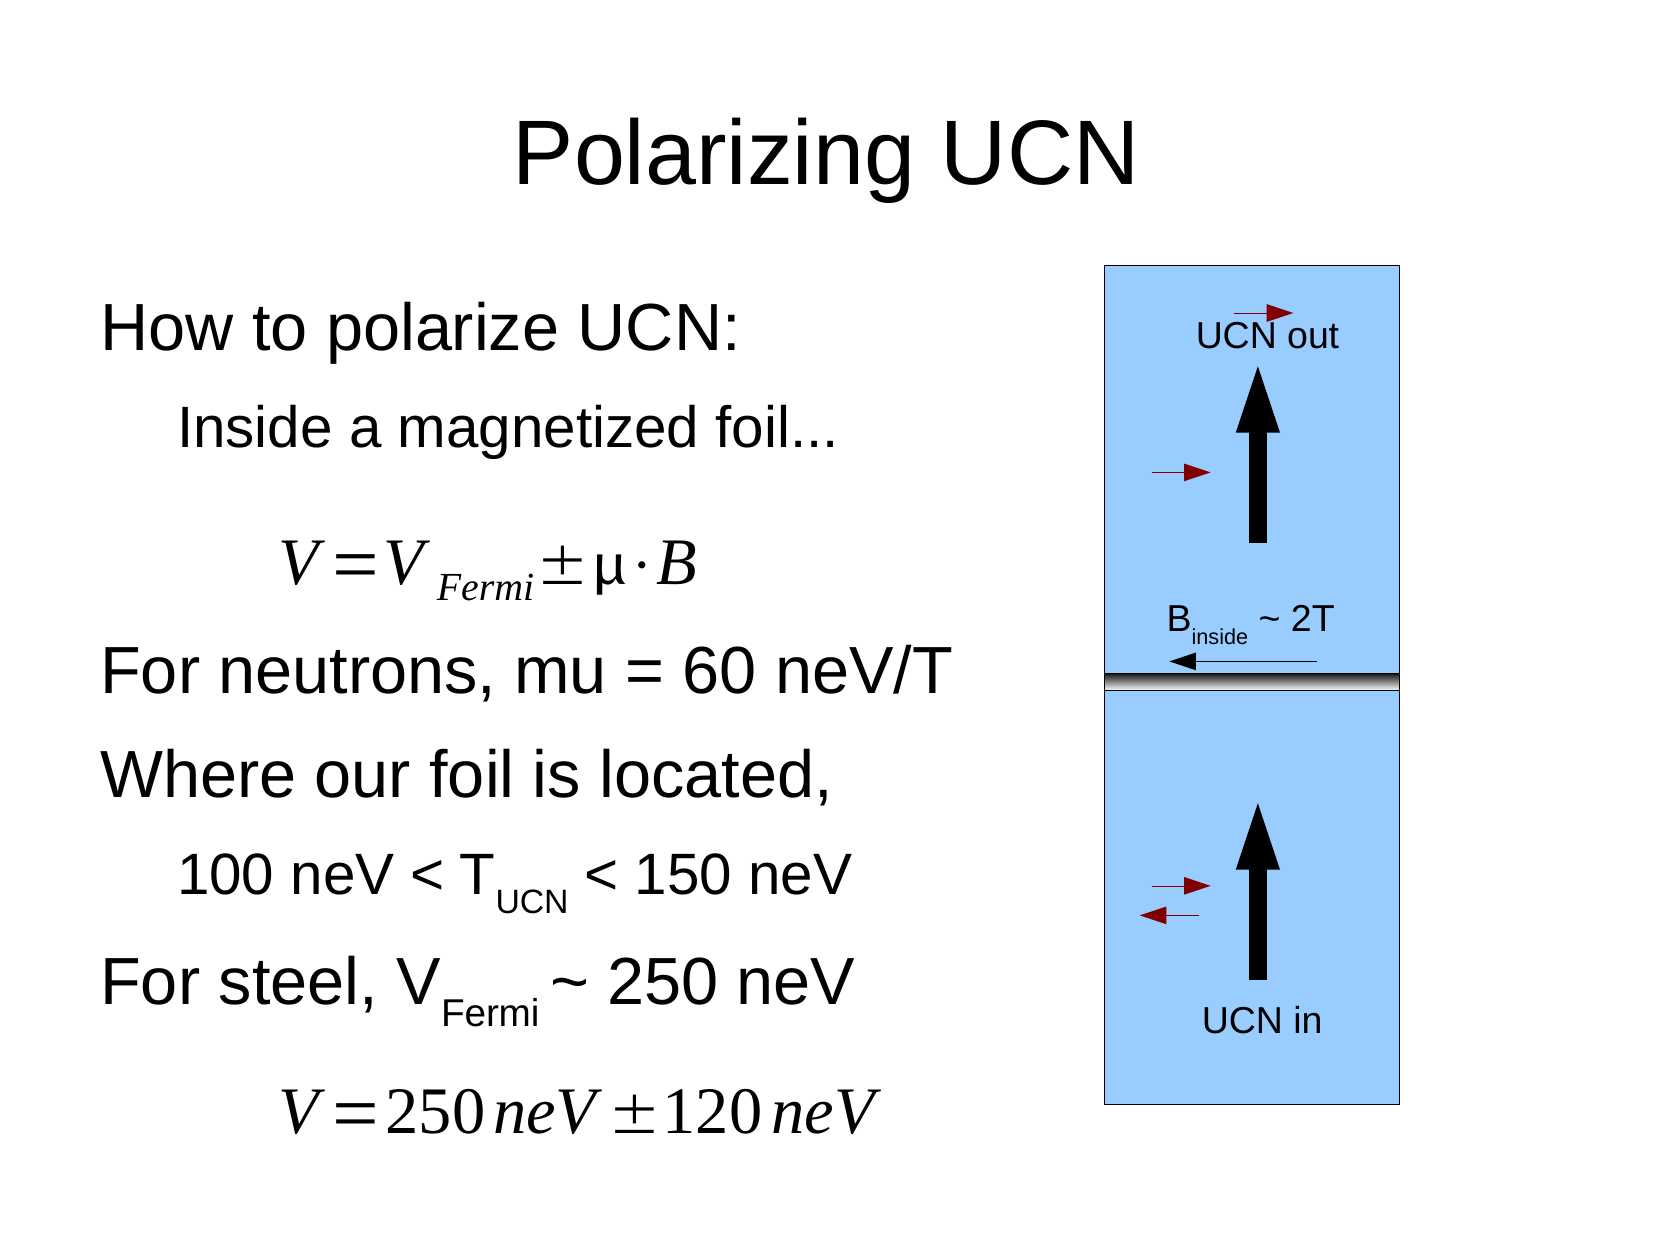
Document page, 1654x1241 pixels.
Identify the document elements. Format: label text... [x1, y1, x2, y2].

list For neutrons, mu = 60 neV/T Where our foil is located, 100 neV < TUCN < 150 neV For steel, VFermi ~ 250 neV [82, 632, 1093, 1064]
text_box UCN out [1181, 307, 1355, 369]
text_box [1104, 265, 1400, 1105]
chart [271, 1074, 881, 1149]
title Polarizing UCN [82, 49, 1571, 257]
list How to polarize UCN: Inside a magnetized foil... [82, 290, 975, 476]
text_box Binside ~ 2T [1151, 590, 1350, 660]
chart [271, 525, 703, 610]
text_box UCN in [1187, 992, 1338, 1054]
